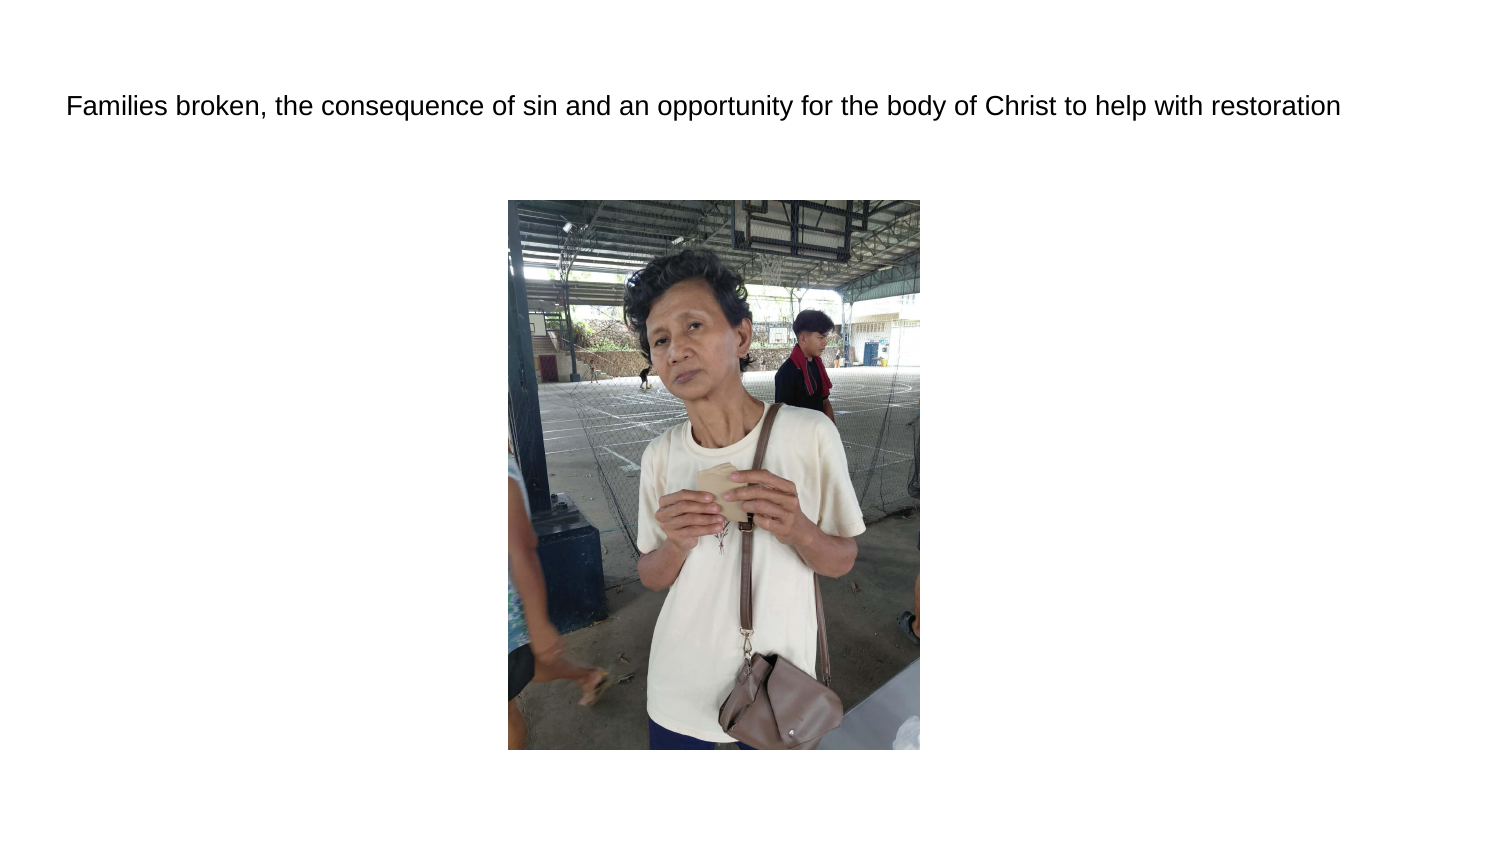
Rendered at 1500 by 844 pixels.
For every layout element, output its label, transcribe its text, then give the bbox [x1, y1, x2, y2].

title Families broken, the consequence of sin and an opportunity for the body of Christ to help with restoration [51, 72, 1449, 167]
picture [508, 200, 920, 750]
